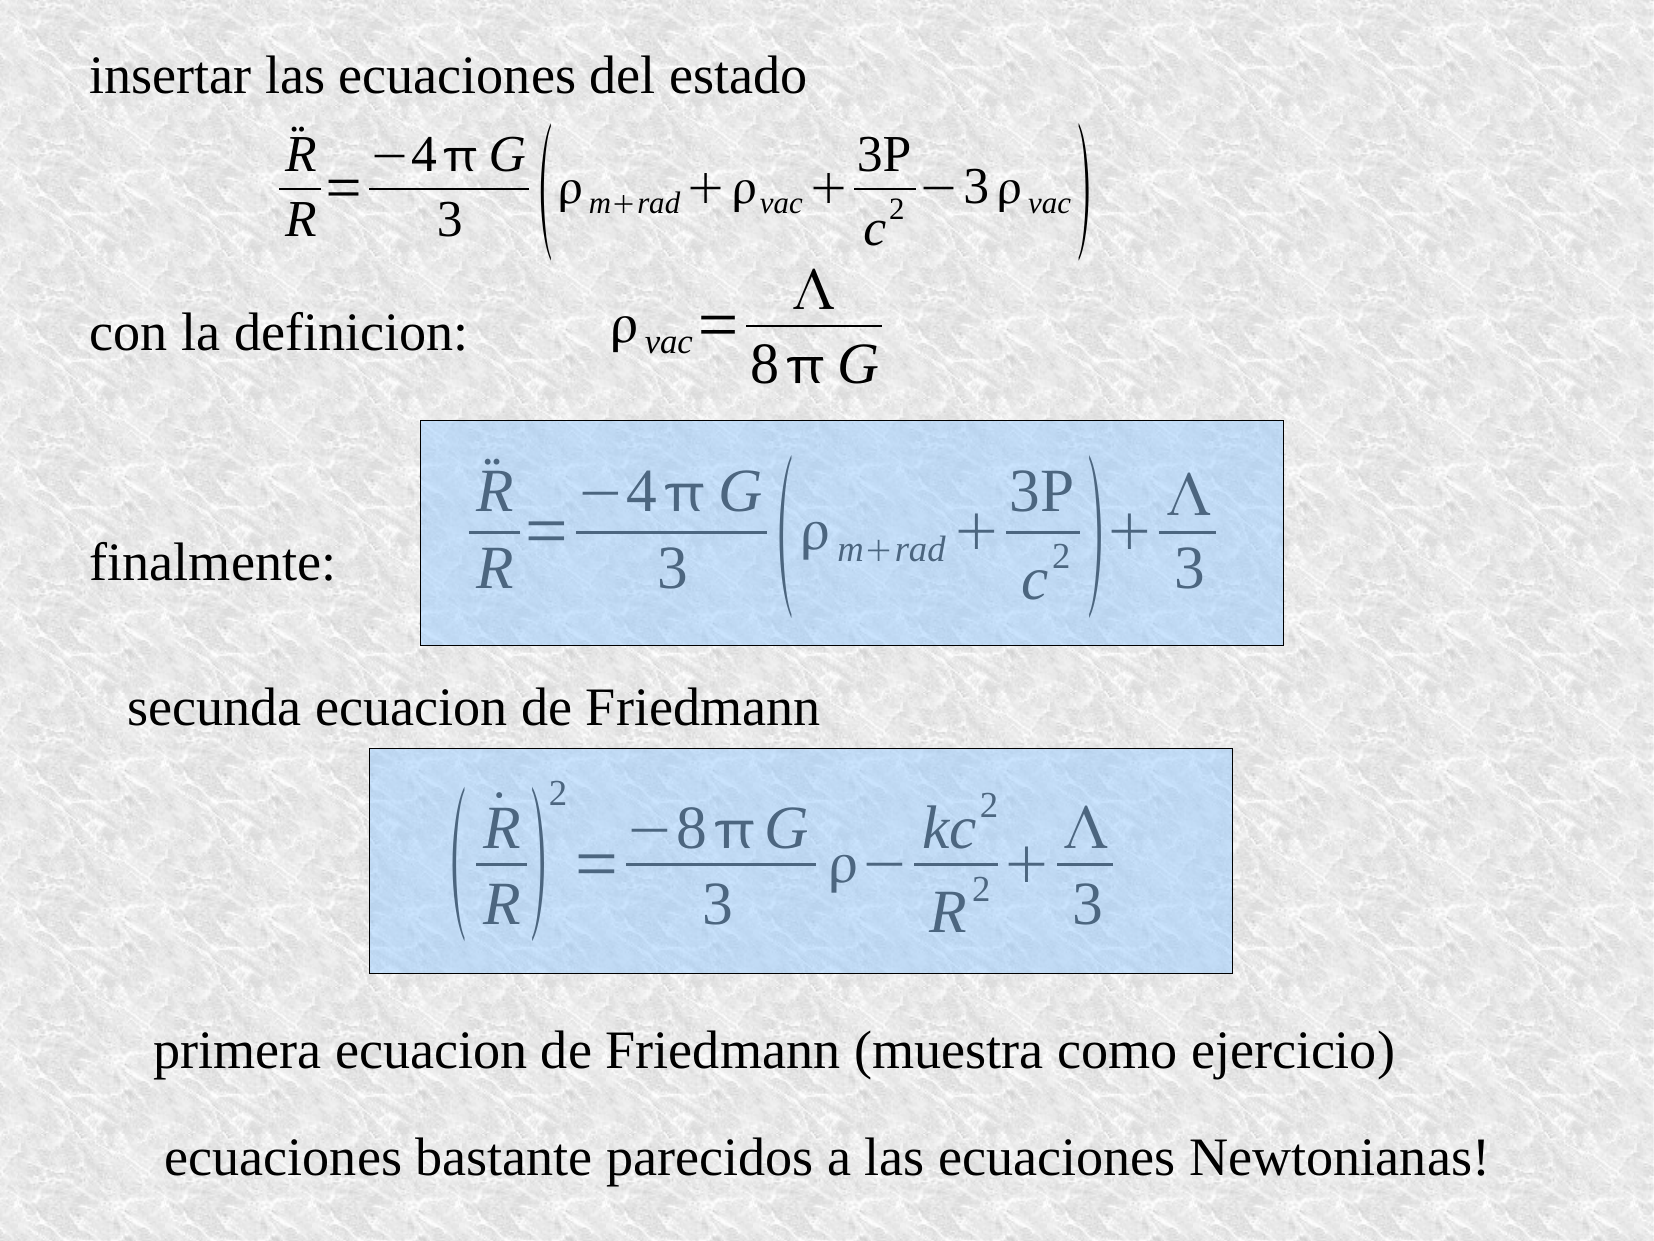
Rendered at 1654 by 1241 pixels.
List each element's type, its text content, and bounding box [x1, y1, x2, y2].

text_box primera ecuacion de Friedmann (muestra como ejercicio) [138, 1012, 1426, 1093]
text_box [420, 420, 1284, 646]
chart [262, 119, 1104, 395]
text_box insertar las ecuaciones del estado [75, 37, 837, 118]
text_box finalmente: [75, 525, 365, 606]
text_box ecuaciones bastante parecidos a las ecuaciones Newtonianas! [150, 1119, 1507, 1201]
picture [0, 0, 1654, 1241]
text_box con la definicion: [75, 294, 512, 376]
text_box secunda ecuacion de Friedmann [112, 669, 837, 751]
text_box [369, 748, 1233, 974]
